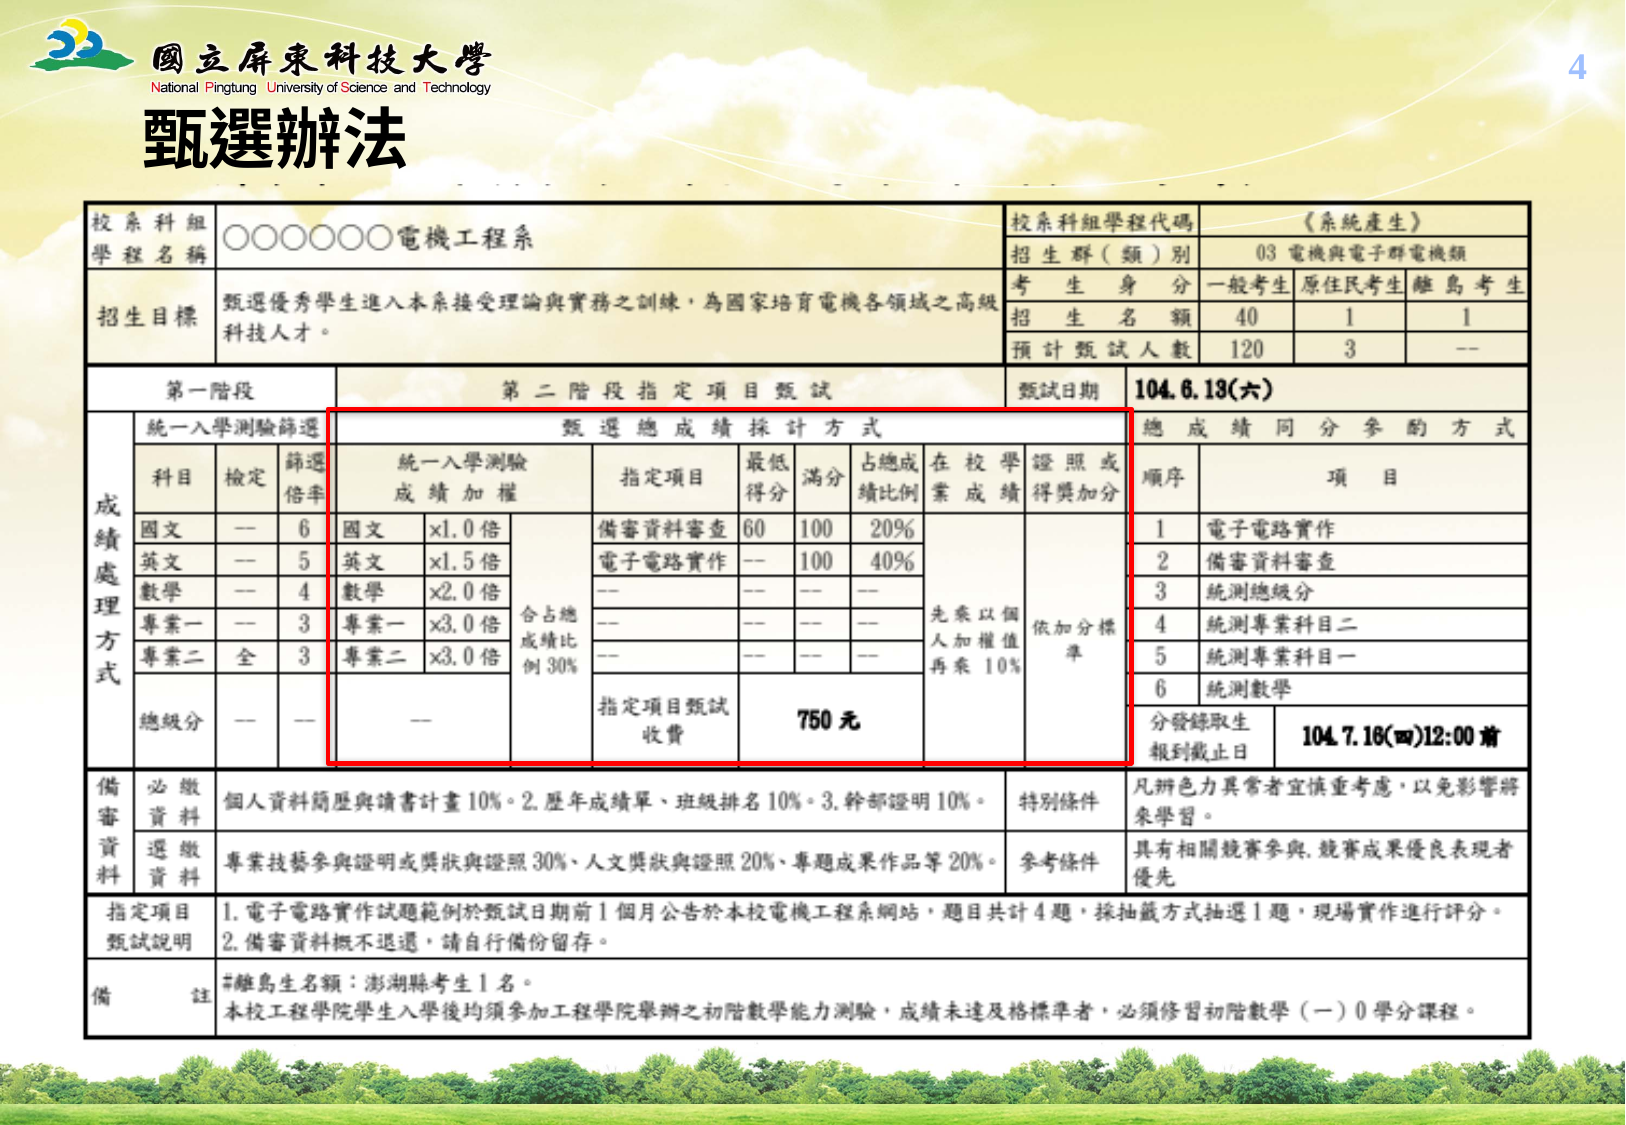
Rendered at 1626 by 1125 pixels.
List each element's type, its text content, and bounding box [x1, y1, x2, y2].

text_box 甄選辦法 [127, 89, 1498, 185]
picture [0, 0, 1625, 1125]
